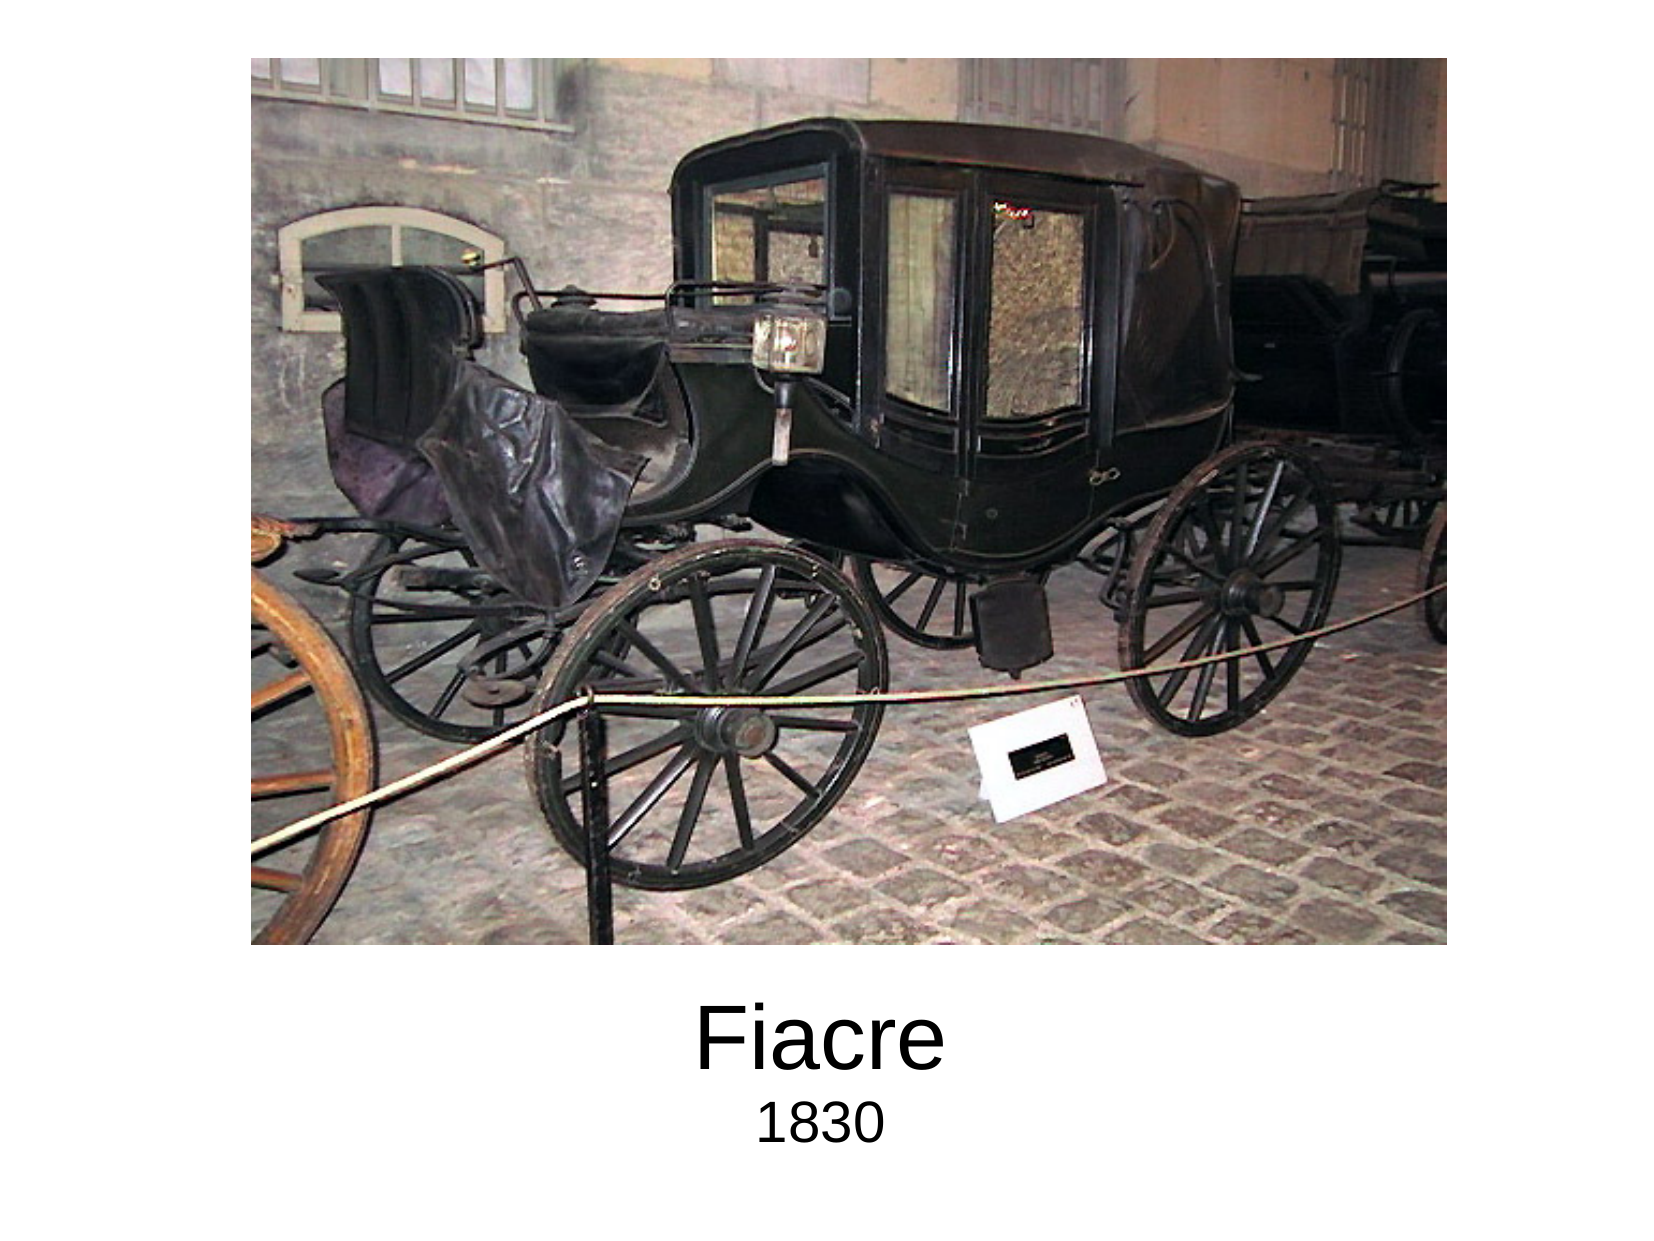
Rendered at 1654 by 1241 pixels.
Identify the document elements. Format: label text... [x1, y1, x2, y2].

picture [251, 58, 1447, 945]
title Fiacre 1830 [76, 974, 1565, 1167]
